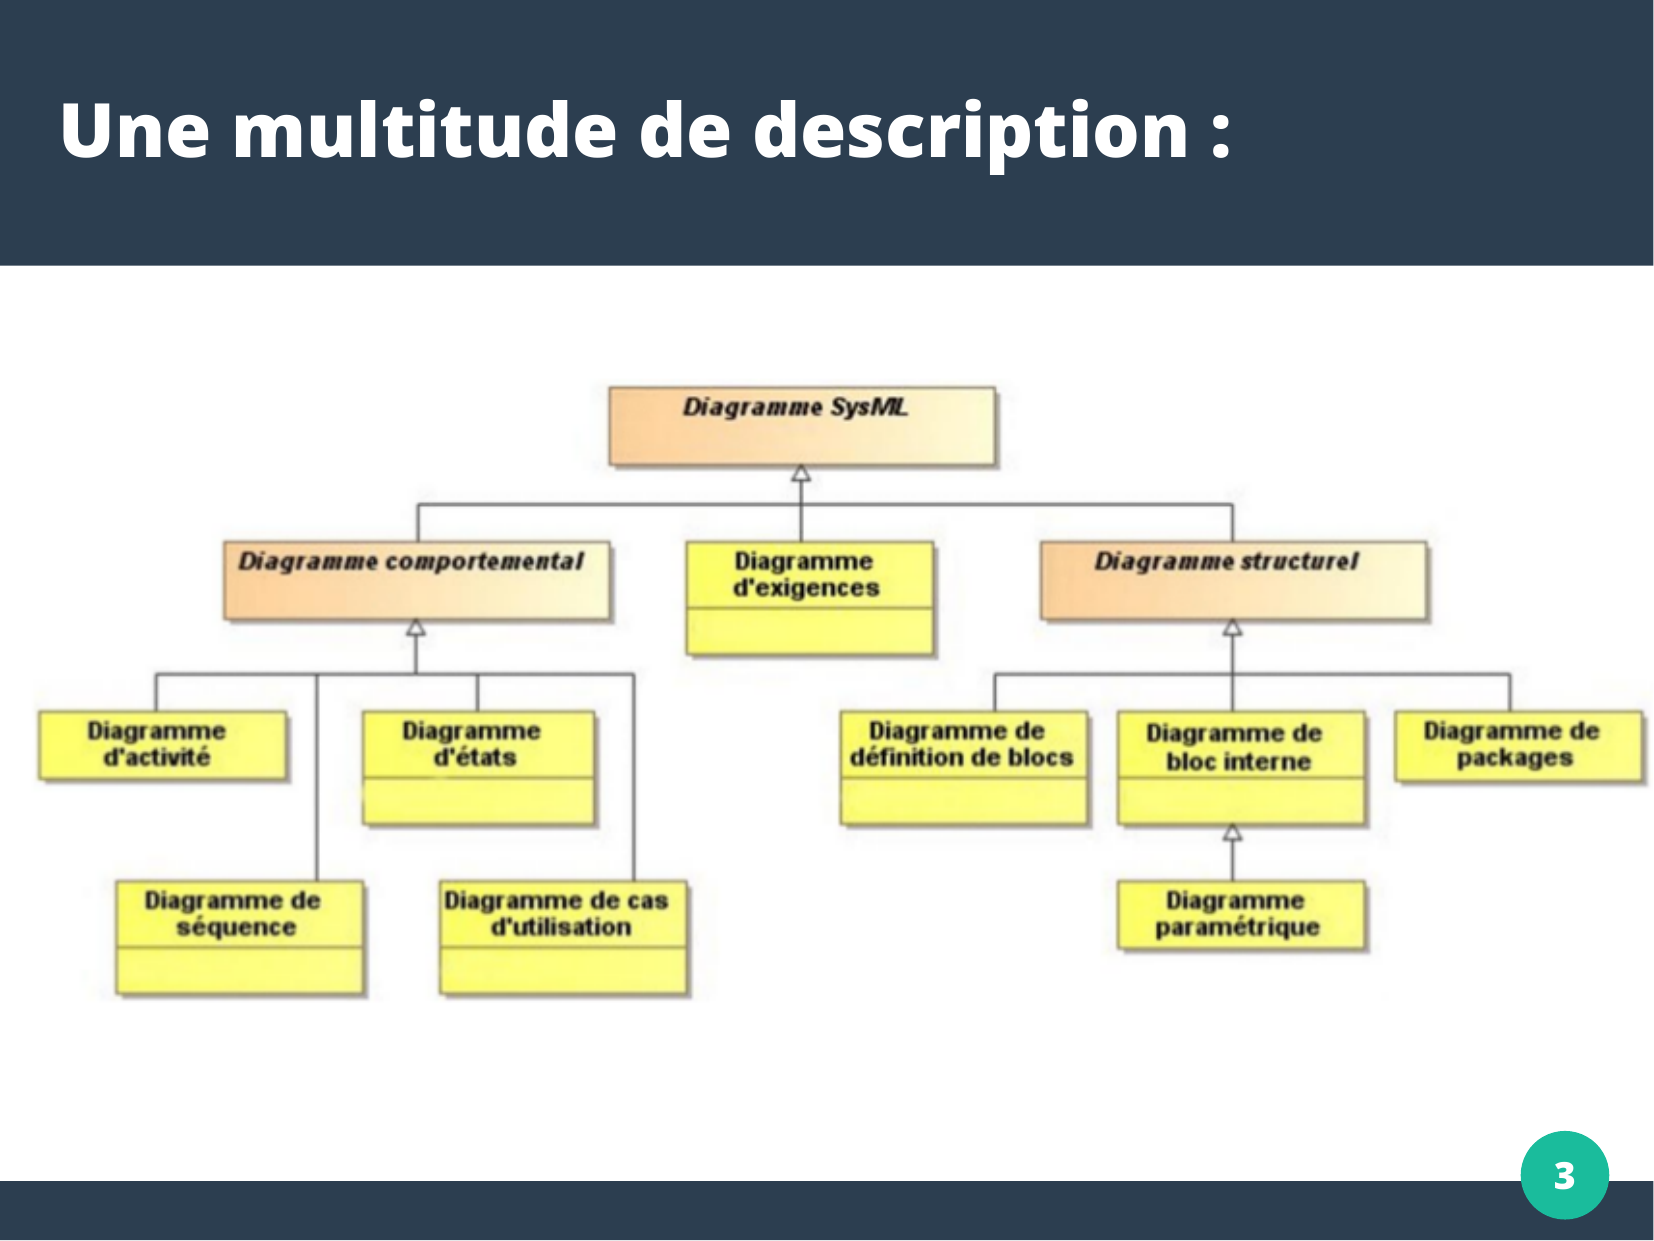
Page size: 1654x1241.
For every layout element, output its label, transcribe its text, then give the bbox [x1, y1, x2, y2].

picture [23, 366, 1654, 1024]
title Une multitude de description : [59, 49, 1595, 207]
